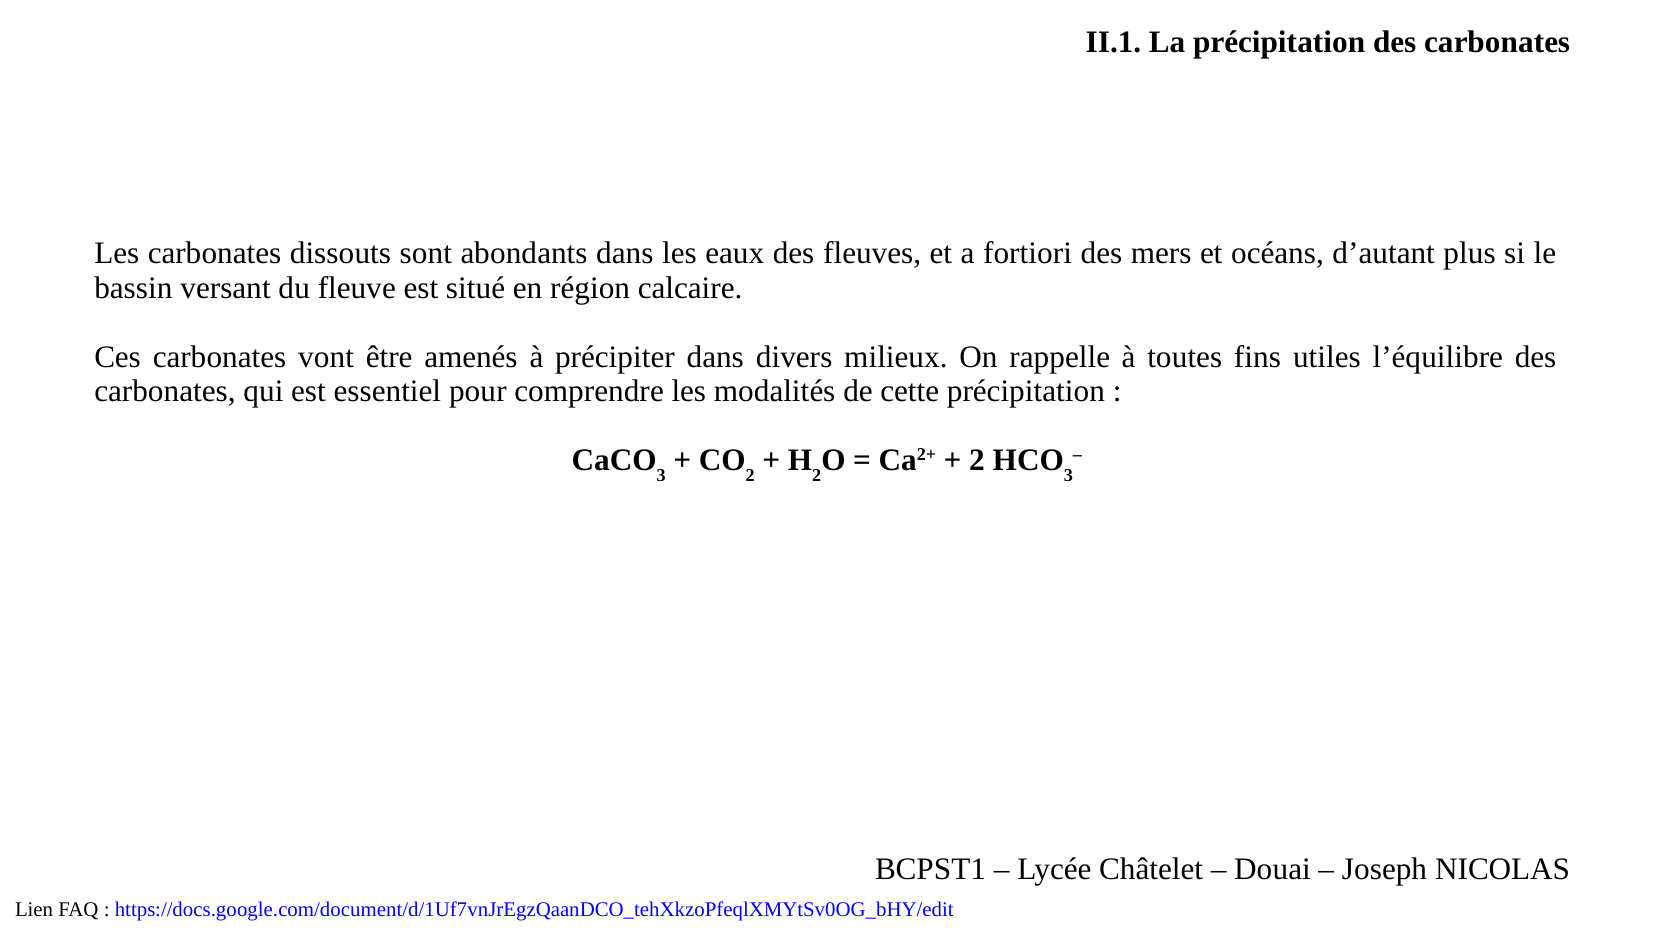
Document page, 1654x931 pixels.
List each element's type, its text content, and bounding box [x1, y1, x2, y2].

text_box BCPST1 – Lycée Châtelet – Douai – Joseph NICOLAS [637, 832, 1571, 905]
text_box Les carbonates dissouts sont abondants dans les eaux des fleuves, et a fortiori des mers et océans, d’autant plus si le bassin versant du fleuve est situé en région calcaire. Ces carbonates vont être amenés à précipiter dans divers milieux. On rappelle à toutes fins utiles l’équilibre des carbonates, qui est essentiel pour comprendre les modalités de cette précipitation : CaCO3 + CO2 + H2O = Ca2+ + 2 HCO3– [94, 236, 1560, 532]
text_box Lien FAQ : https://docs.google.com/document/d/1Uf7vnJrEgzQaanDCO_tehXkzoPfeqlXMYtSv0OG_bHY/edit [0, 897, 993, 931]
text_box II.1. La précipitation des carbonates [637, 5, 1571, 78]
